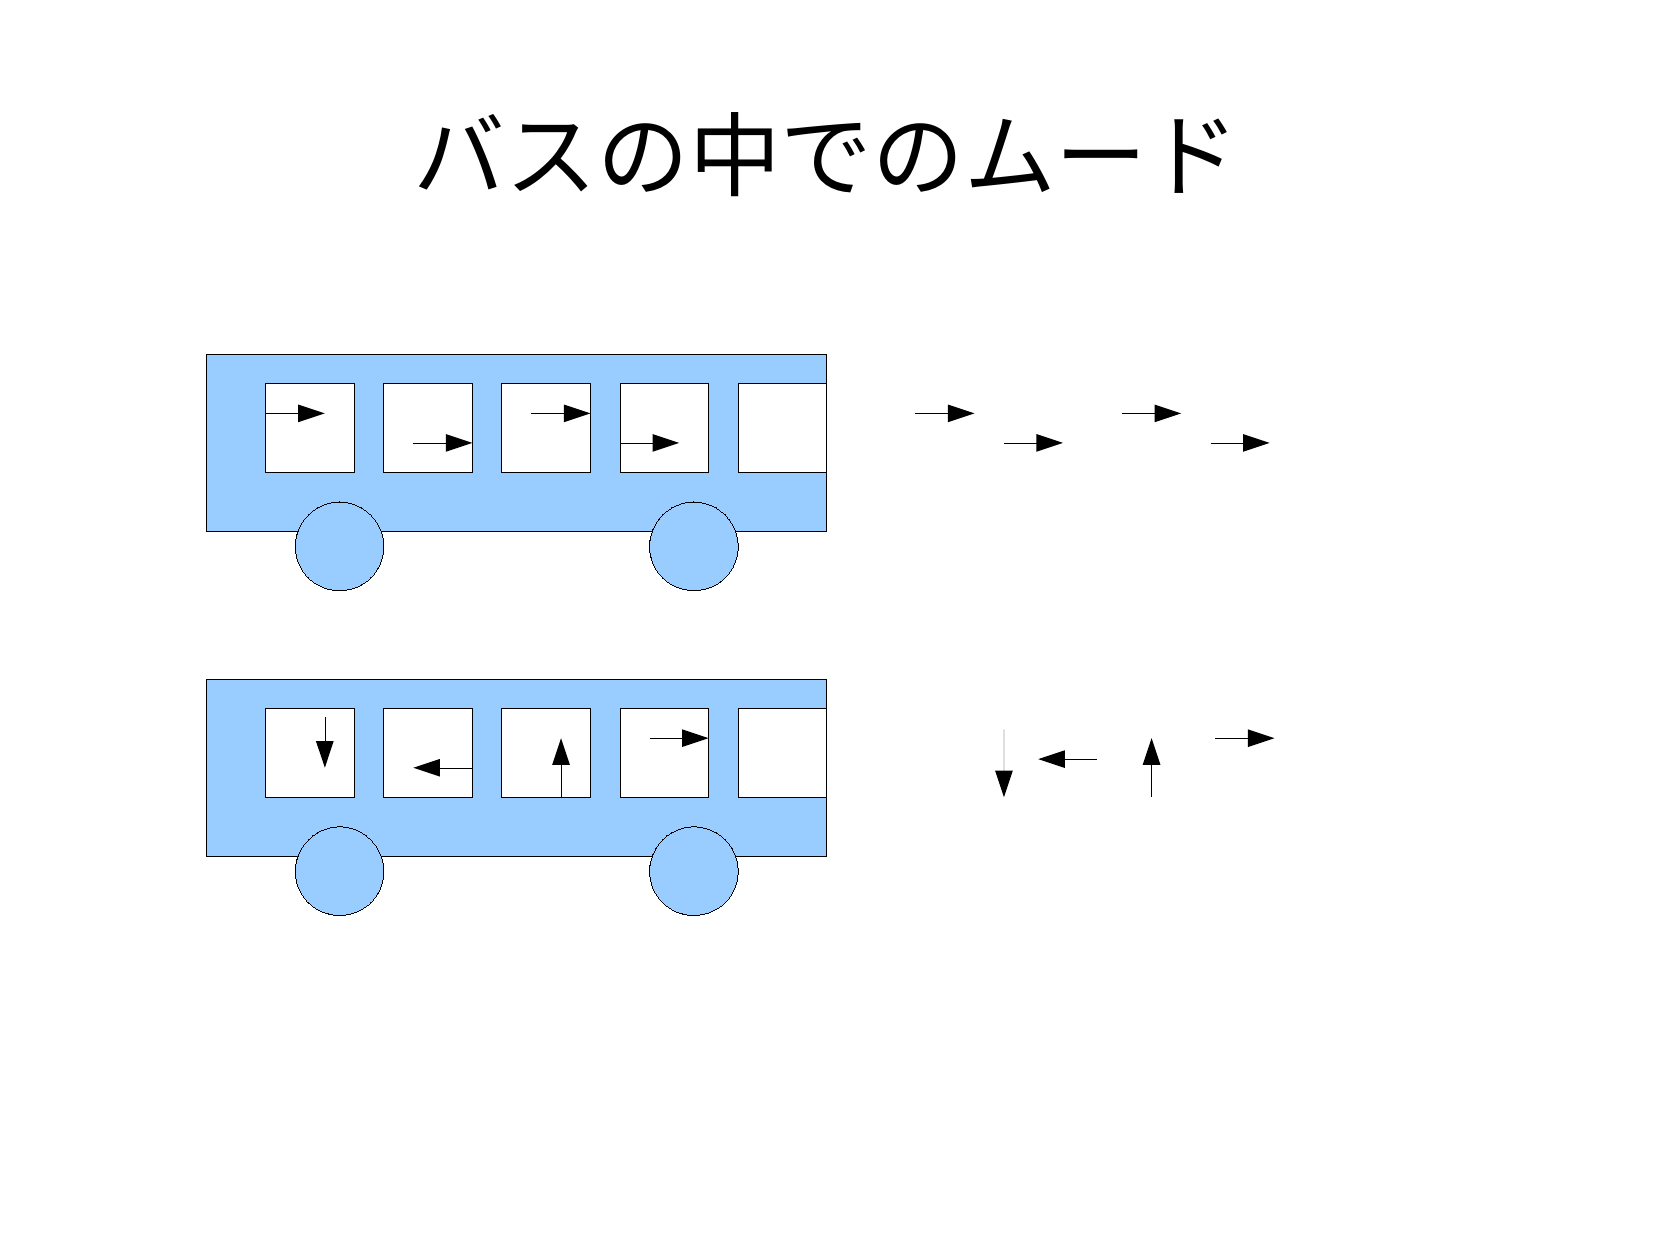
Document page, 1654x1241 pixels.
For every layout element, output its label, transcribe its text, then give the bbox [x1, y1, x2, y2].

text_box [206, 679, 827, 916]
title バスの中でのムード [82, 49, 1571, 257]
text_box [206, 354, 827, 591]
